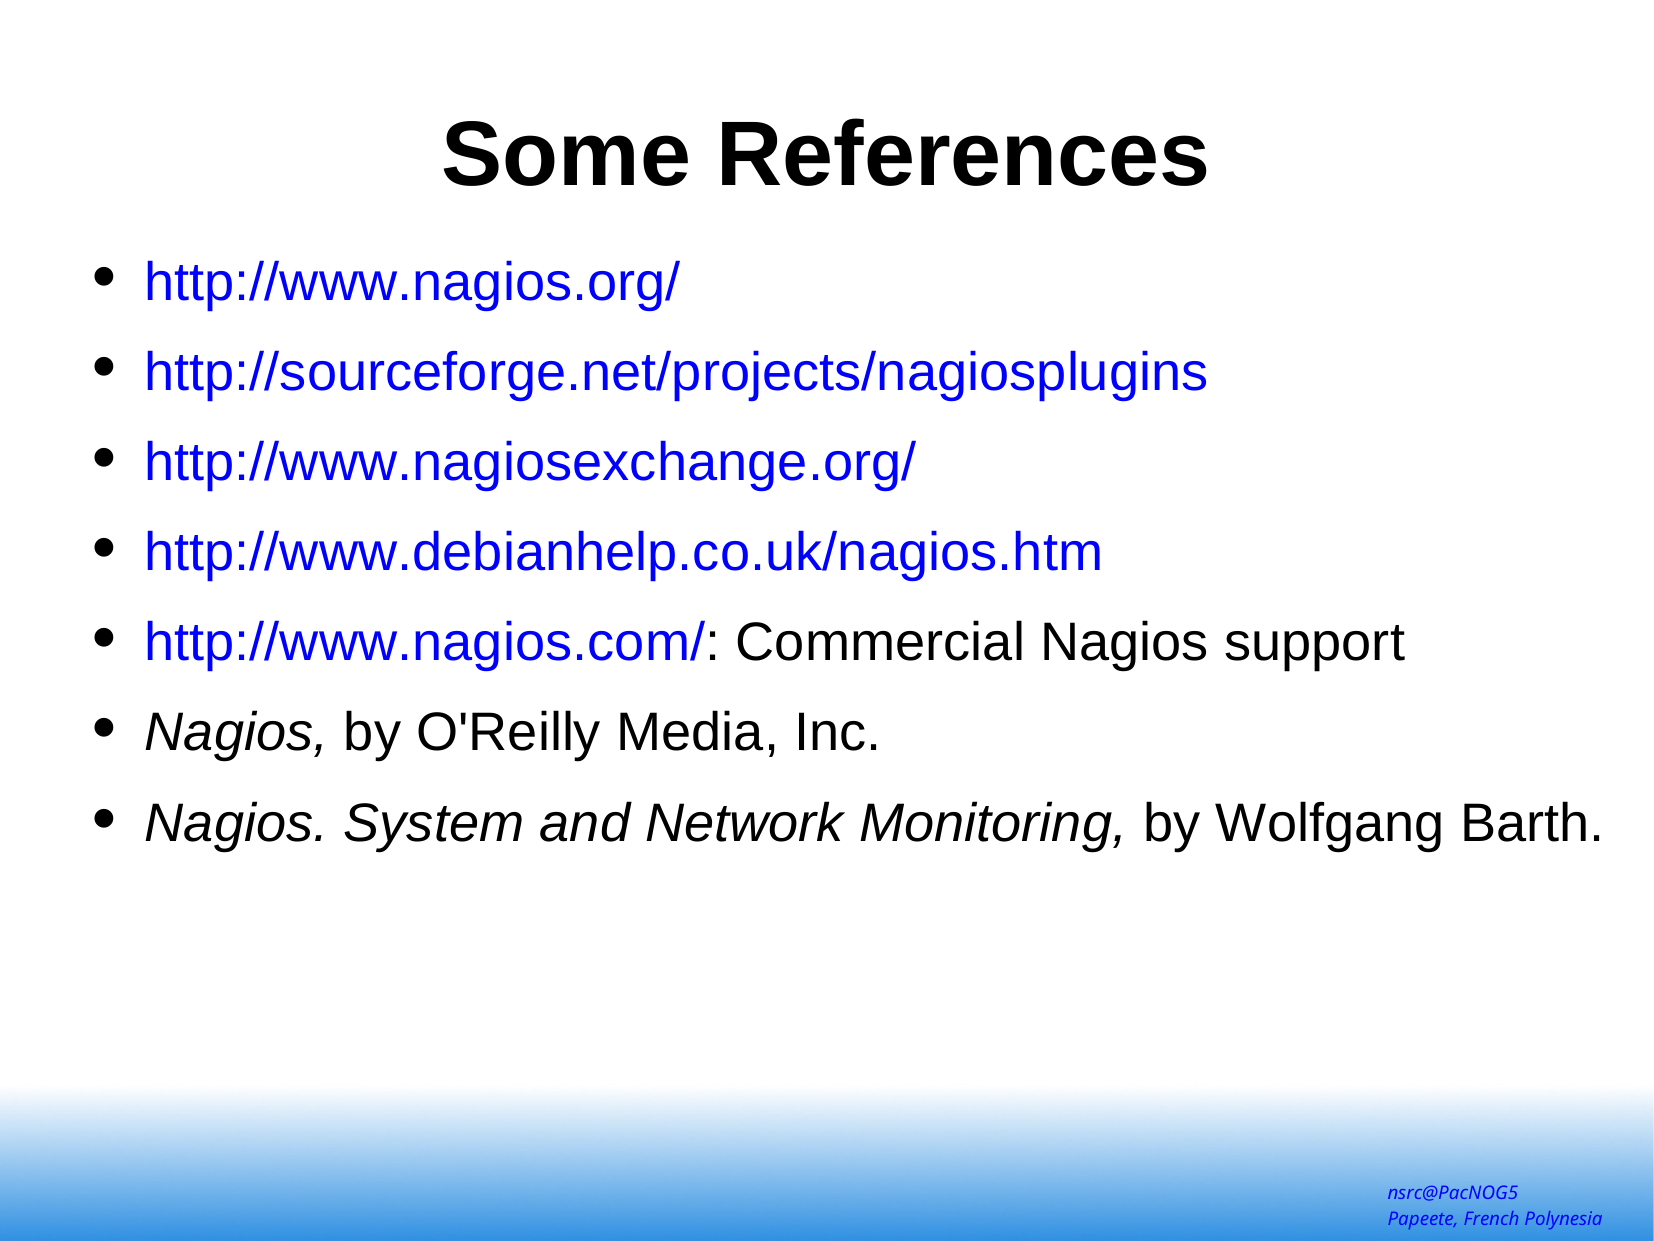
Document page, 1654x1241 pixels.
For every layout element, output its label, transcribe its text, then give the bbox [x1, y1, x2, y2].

title Some References [82, 49, 1571, 250]
picture [0, 1083, 1654, 1241]
list http://www.nagios.org/ http://sourceforge.net/projects/nagiosplugins http://www.nagiosexchange.org/ http://www.debianhelp.co.uk/nagios.htm http://www.nagios.com/: Commercial Nagios support Nagios, by O'Reilly Media, Inc. Nagios. System and Network Monitoring, by Wolfgang Barth. [74, 250, 1611, 1070]
